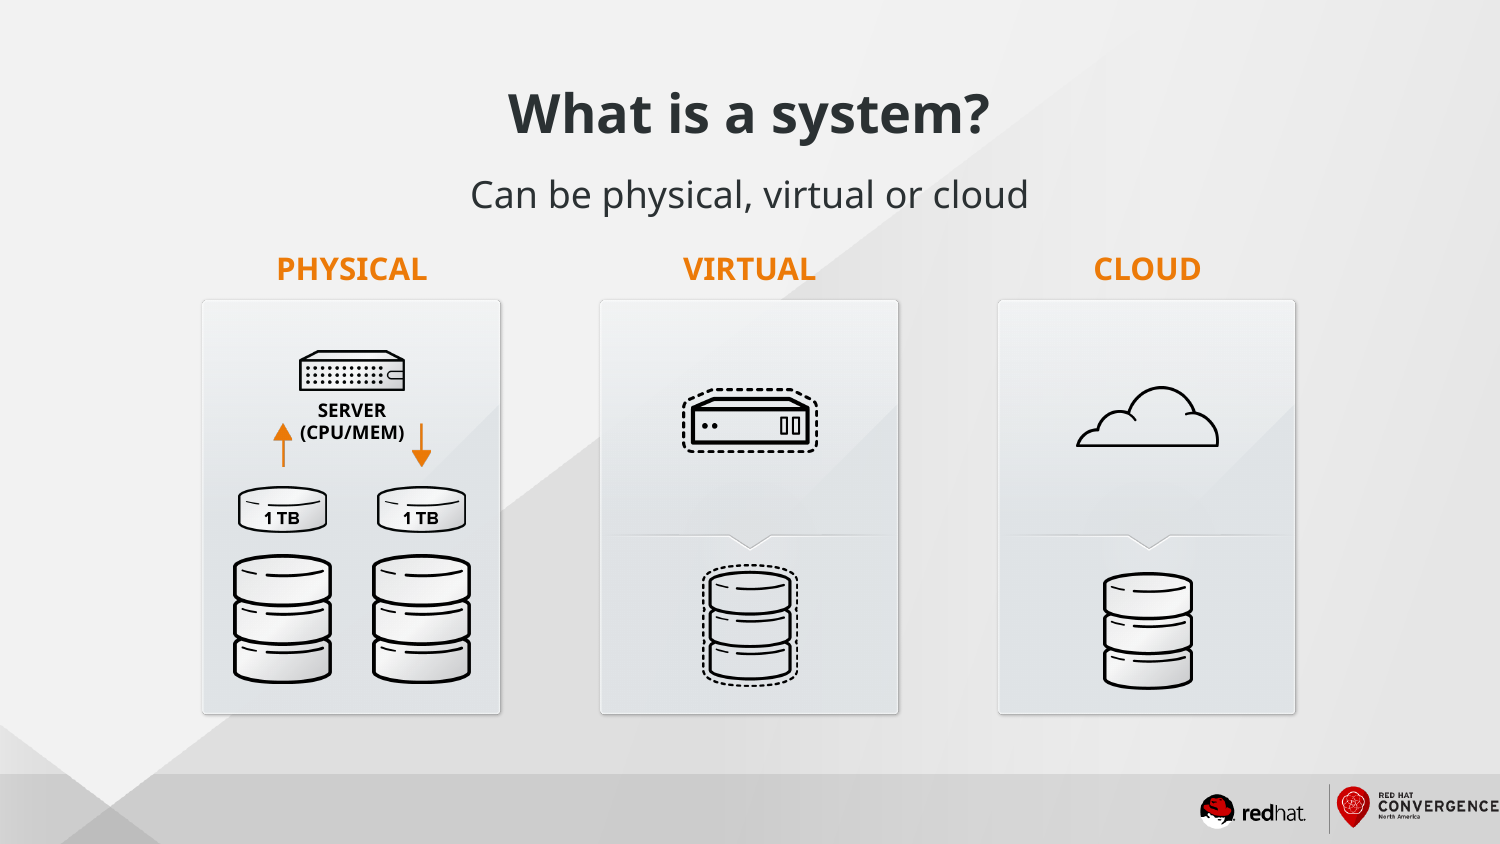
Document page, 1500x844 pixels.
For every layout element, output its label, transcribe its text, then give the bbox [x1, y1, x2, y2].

list Can be physical, virtual or cloud [181, 149, 1319, 225]
text_box VIRTUAL [596, 234, 904, 295]
picture [0, 0, 1500, 844]
text_box CLOUD [994, 234, 1301, 295]
title What is a system? [51, 64, 1449, 159]
text_box SERVER (CPU/MEM) [256, 390, 448, 451]
text_box PHYSICAL [198, 234, 506, 295]
